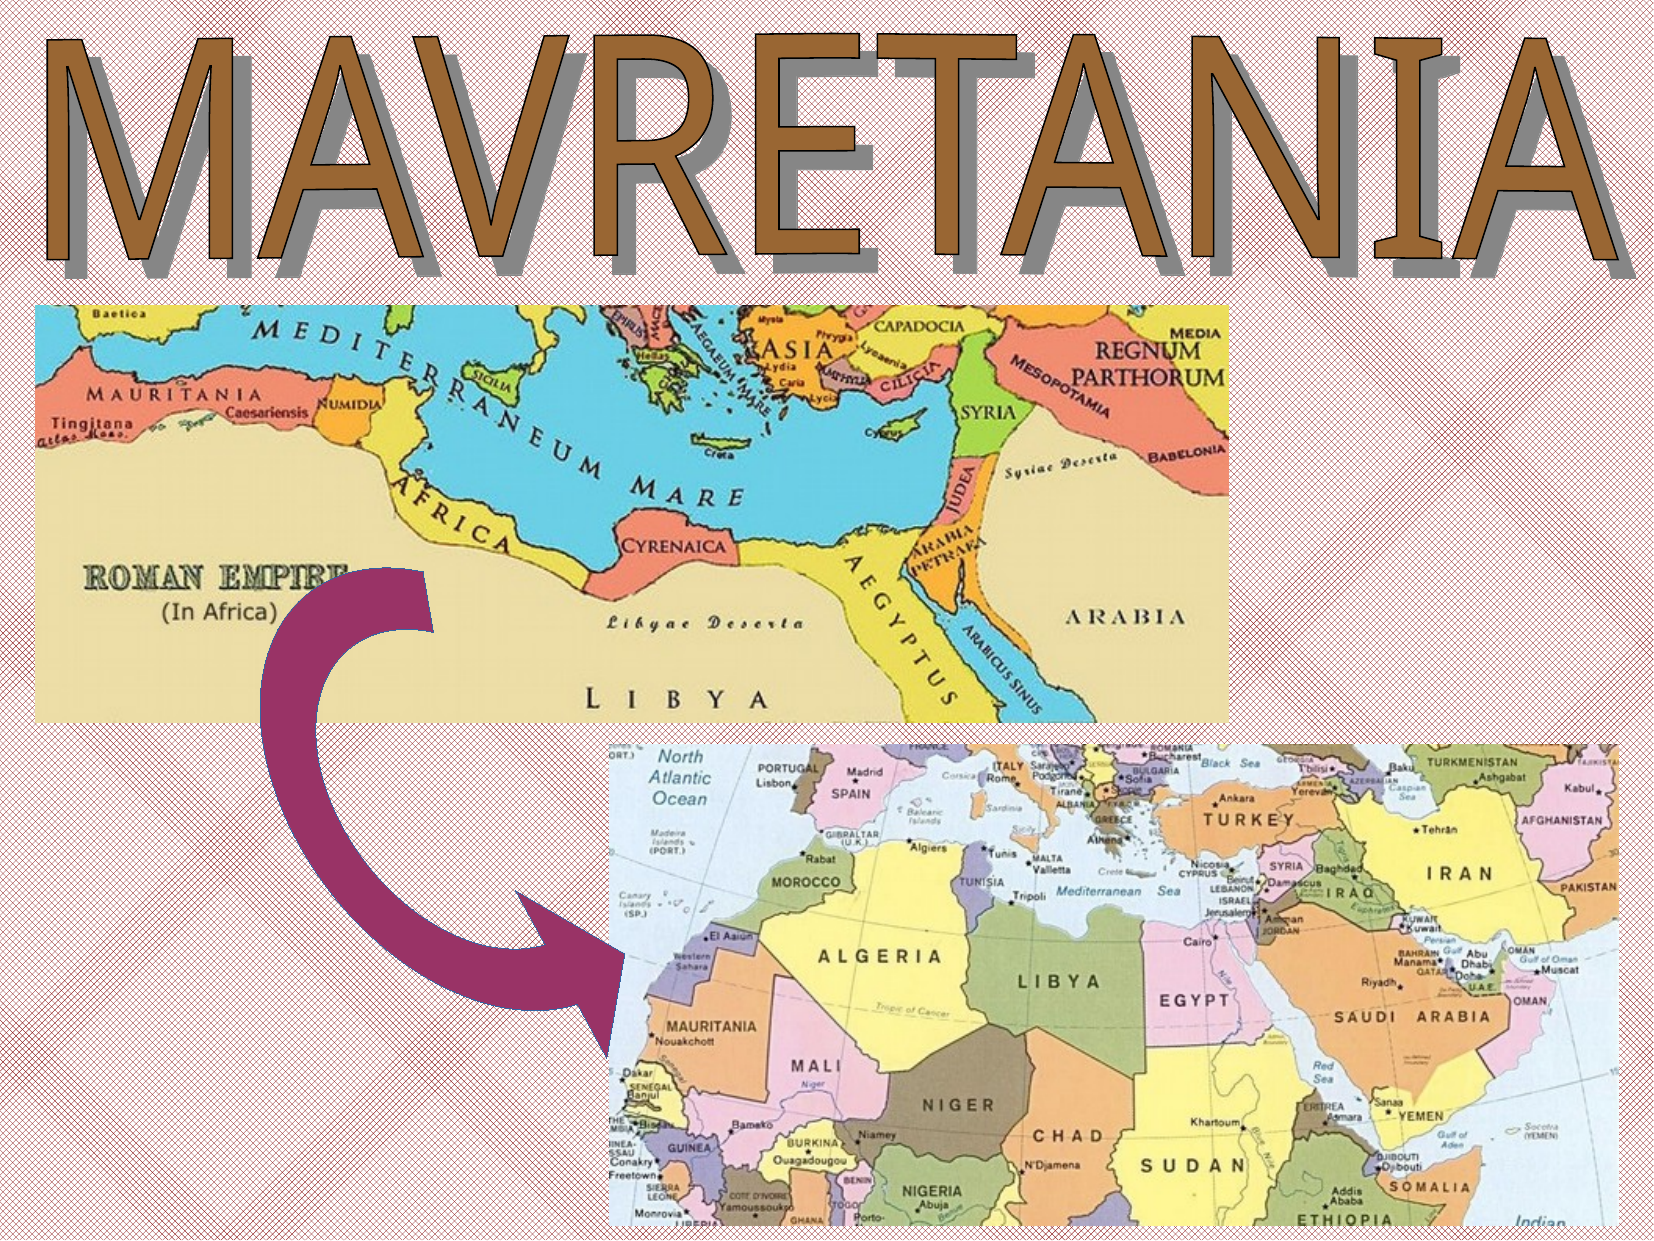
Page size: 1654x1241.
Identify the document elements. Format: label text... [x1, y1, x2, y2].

picture [609, 744, 1619, 1226]
text_box MAVRETANIA [413, 35, 569, 257]
picture [35, 305, 1229, 723]
text_box MAVRETANIA [1374, 37, 1442, 259]
text_box MAVRETANIA [257, 36, 424, 259]
text_box MAVRETANIA [594, 35, 727, 256]
text_box MAVRETANIA [47, 38, 233, 260]
text_box MAVRETANIA [1192, 36, 1340, 258]
text_box MAVRETANIA [1000, 34, 1167, 257]
text_box MAVRETANIA [1452, 38, 1619, 260]
text_box [260, 567, 625, 1059]
text_box MAVRETANIA [755, 33, 860, 254]
text_box MAVRETANIA [877, 33, 1017, 255]
